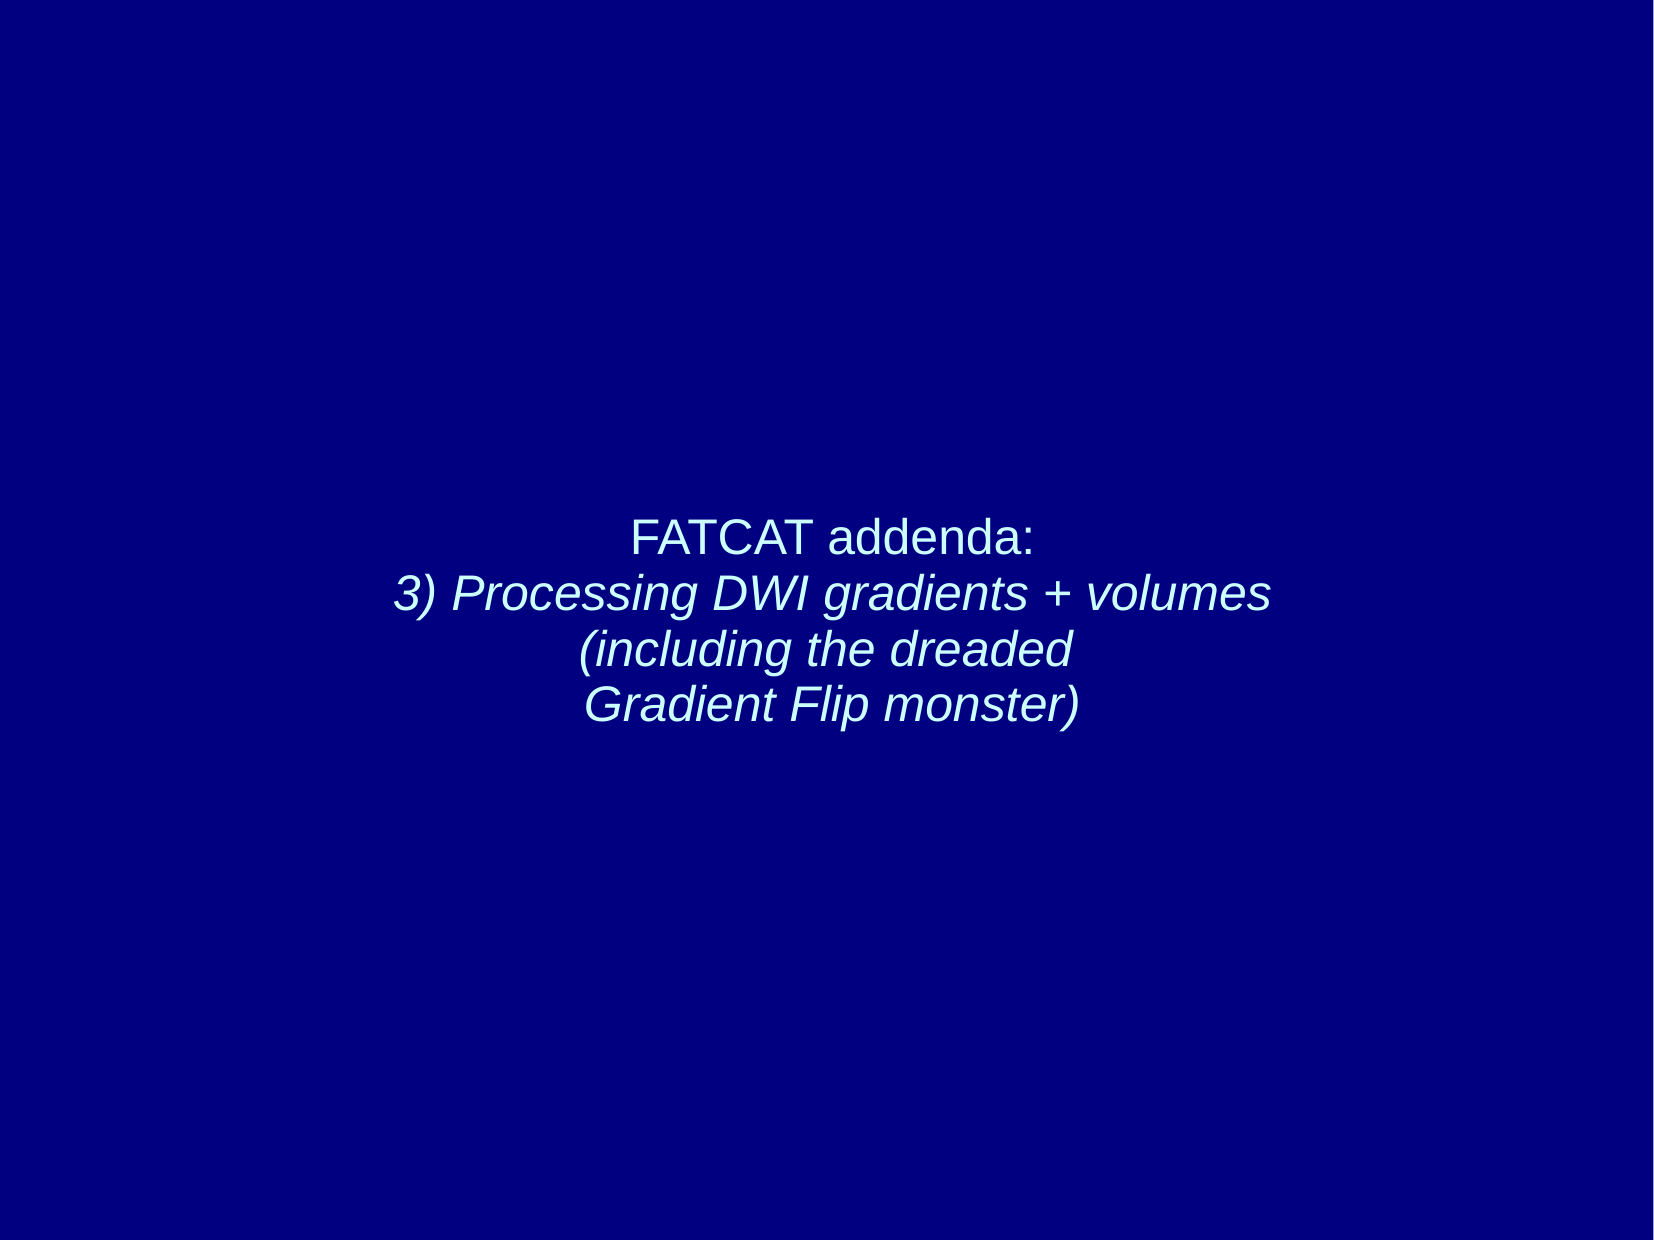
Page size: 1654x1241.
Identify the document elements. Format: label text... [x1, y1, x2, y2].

text_box FATCAT addenda: 3) Processing DWI gradients + volumes (including the dreaded Gradient Flip monster) [378, 501, 1288, 740]
